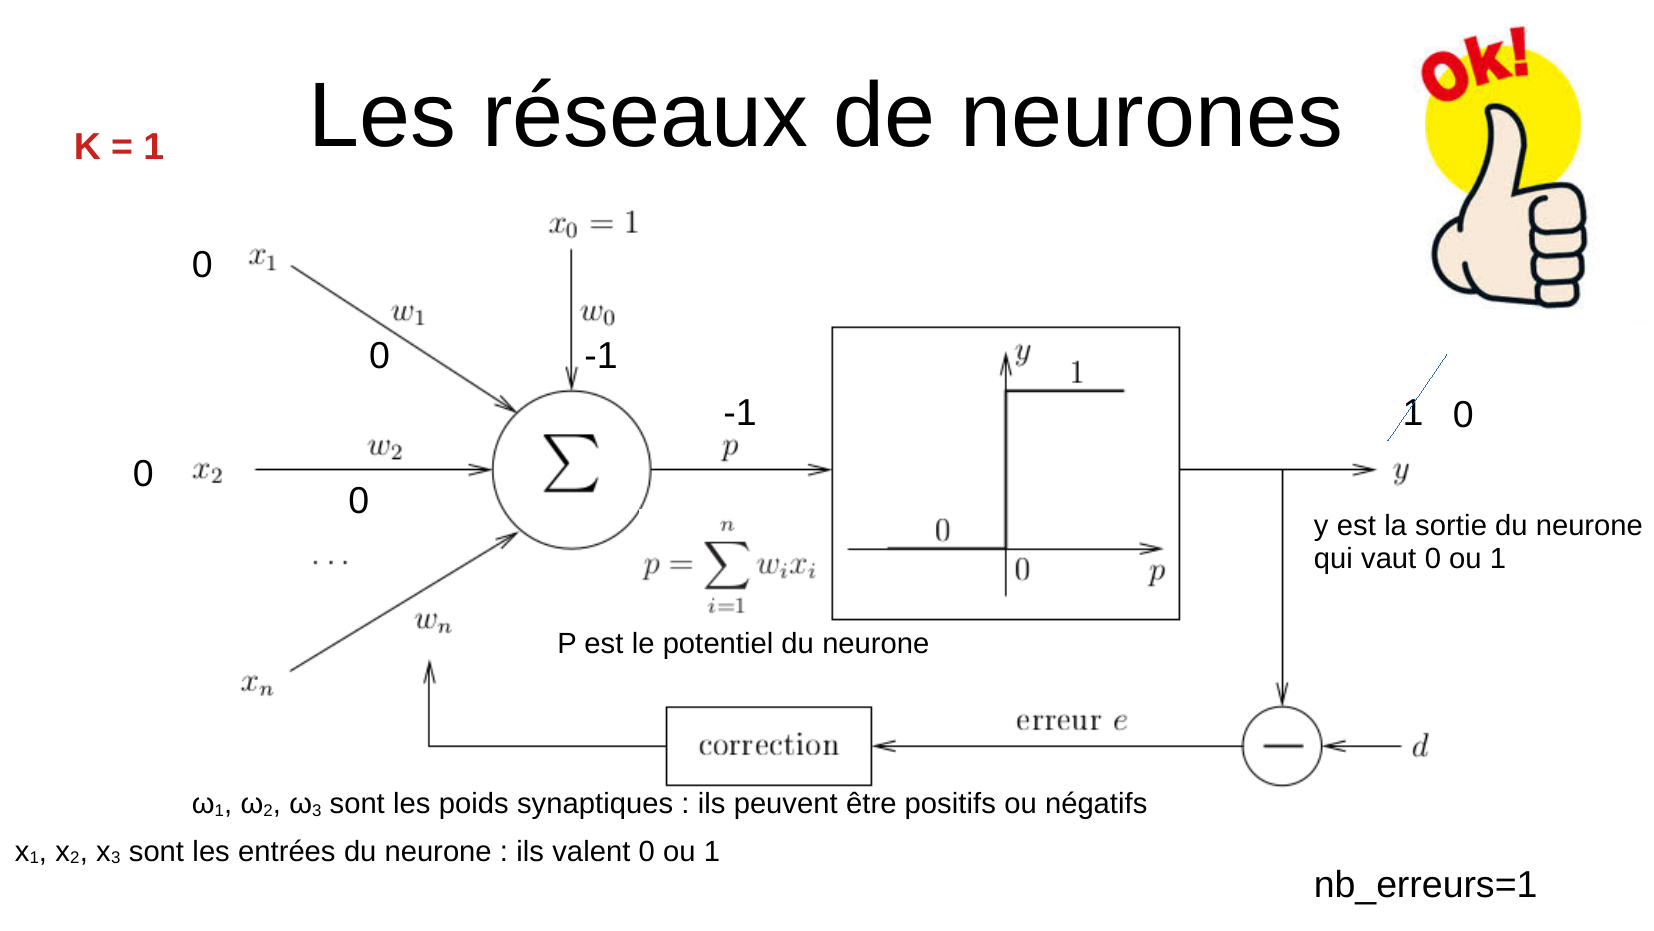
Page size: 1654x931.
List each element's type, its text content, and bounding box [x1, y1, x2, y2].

picture [147, 24, 1649, 827]
text_box K = 1 [59, 117, 180, 175]
text_box 0 [333, 472, 384, 530]
text_box nb_erreurs=1 [1299, 856, 1595, 914]
title Les réseaux de neurones [82, 37, 1357, 193]
text_box y est la sortie du neurone qui vaut 0 ou 1 [1299, 501, 1654, 583]
text_box 0 [118, 445, 169, 502]
text_box -1 [569, 327, 633, 384]
text_box P est le potentiel du neurone [542, 620, 945, 668]
text_box ω1, ω2, ω3 sont les poids synaptiques : ils peuvent être positifs ou négatifs [177, 780, 1165, 828]
text_box -1 [708, 383, 772, 441]
text_box 0 [1438, 386, 1489, 443]
text_box 0 [177, 236, 228, 294]
text_box x1, x2, x3 sont les entrées du neurone : ils valent 0 ou 1 [0, 827, 736, 876]
text_box 1 [1387, 383, 1439, 441]
text_box 0 [354, 327, 405, 384]
